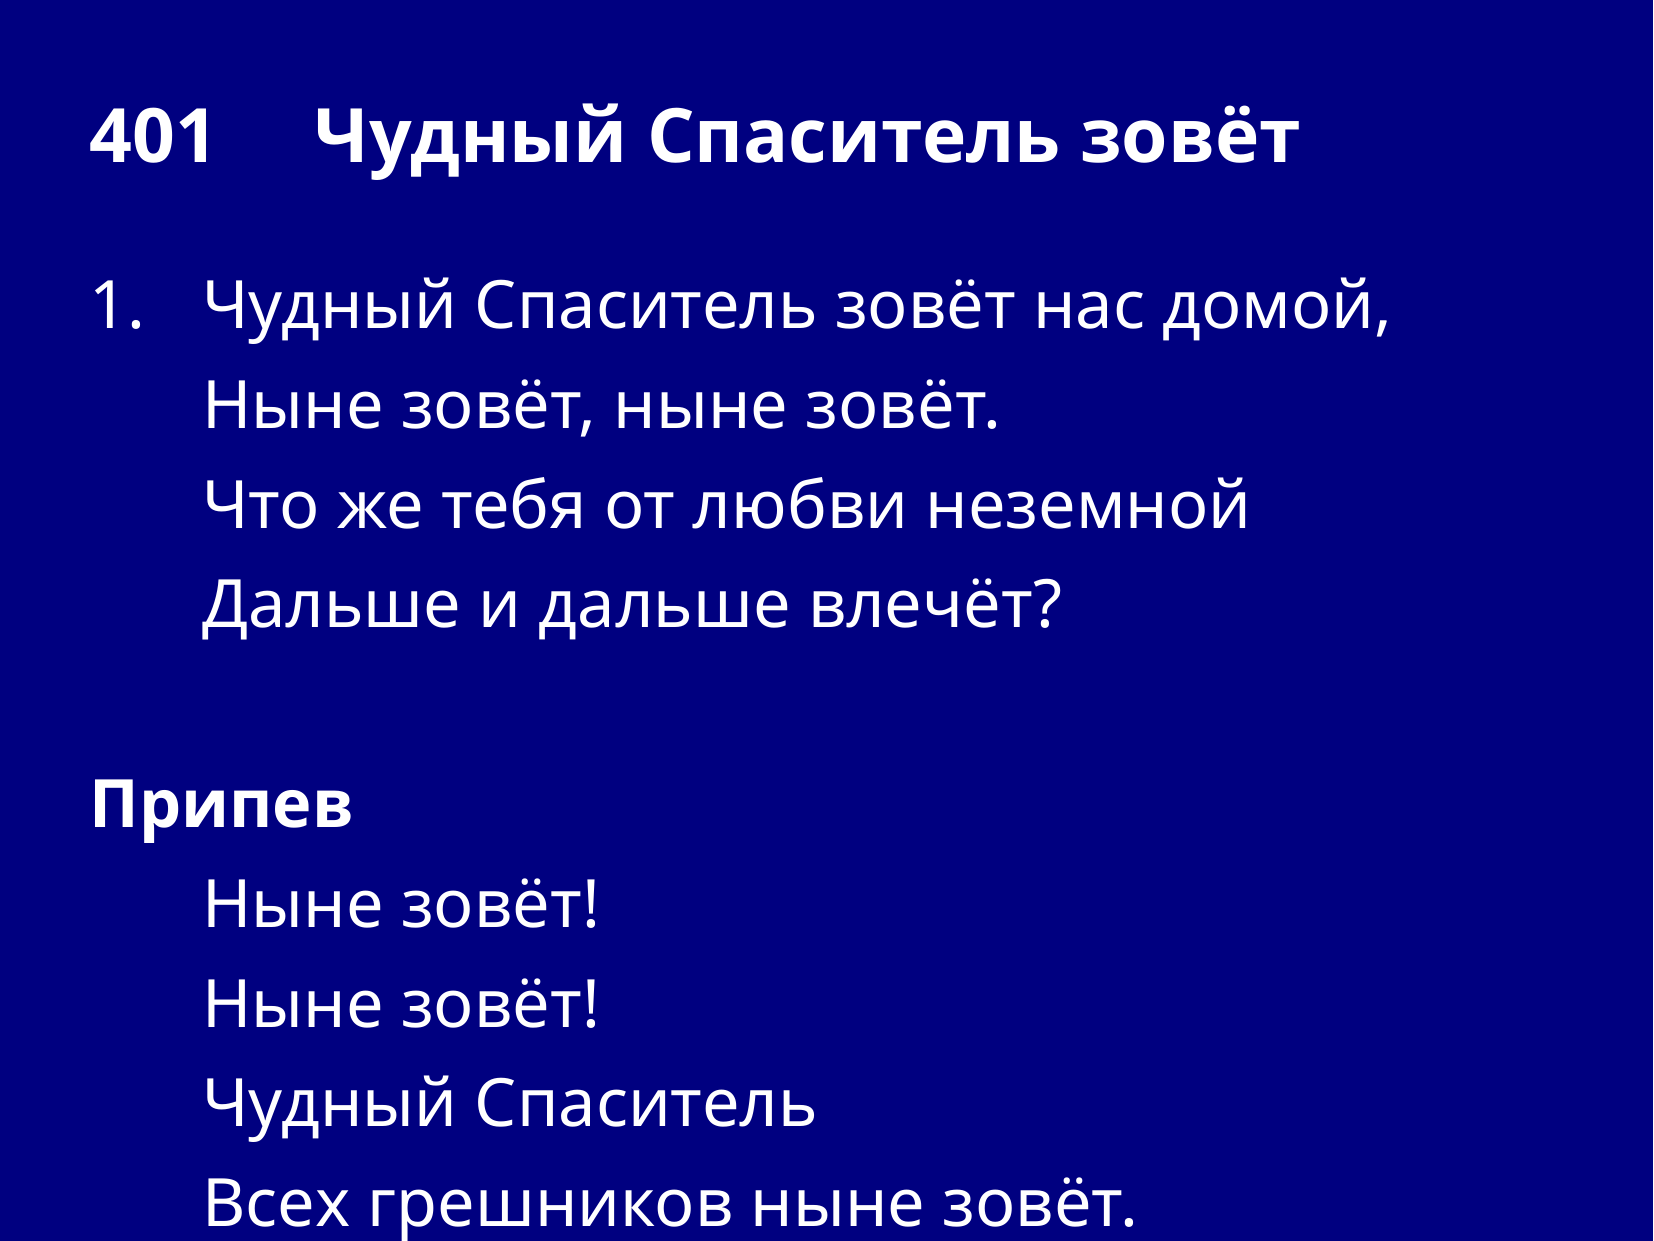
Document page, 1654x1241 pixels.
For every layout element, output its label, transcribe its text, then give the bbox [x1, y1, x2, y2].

text_box 401 Чудный Спаситель зовёт [75, 75, 1576, 188]
text_box 1. Чудный Спаситель зовёт нас домой, Ныне зовёт, ныне зовёт. Что же тебя от любви неземной Дальше и дальше влечёт? Припев Ныне зовёт! Ныне зовёт! Чудный Спаситель Всех грешников ныне зовёт. [75, 188, 1576, 1163]
